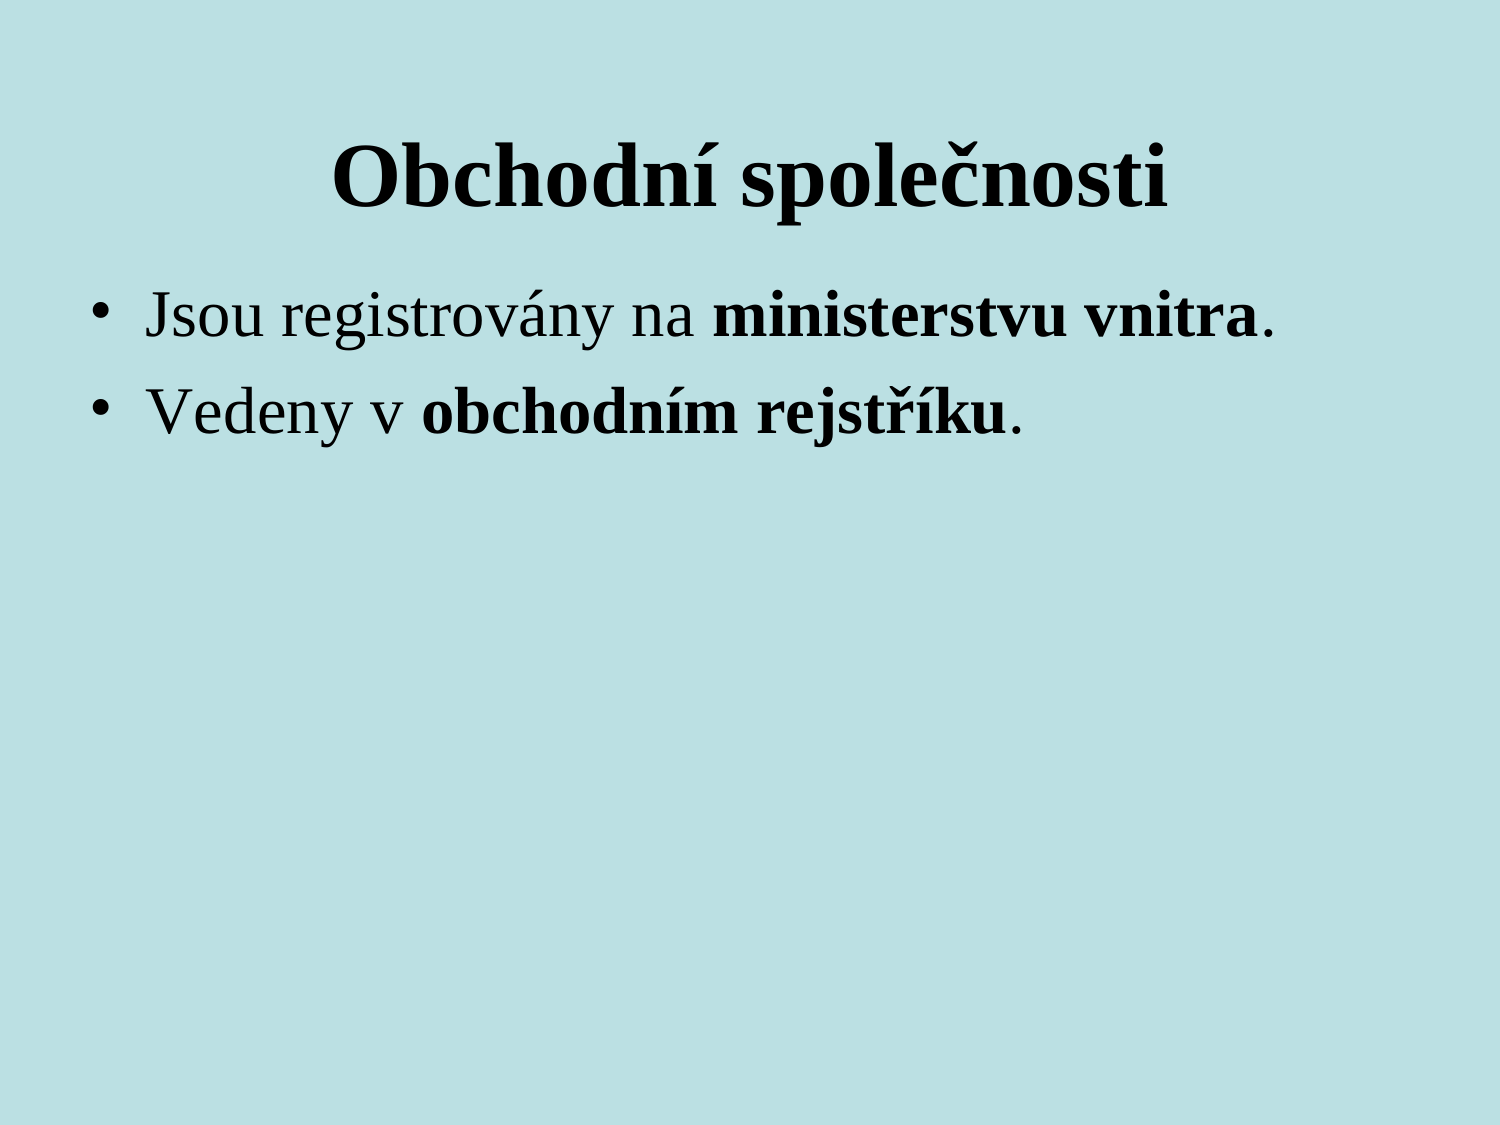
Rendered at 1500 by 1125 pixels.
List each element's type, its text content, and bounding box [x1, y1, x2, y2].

list Jsou registrovány na ministerstvu vnitra. Vedeny v obchodním rejstříku. [75, 262, 1426, 1006]
title Obchodní společnosti [75, 44, 1426, 233]
